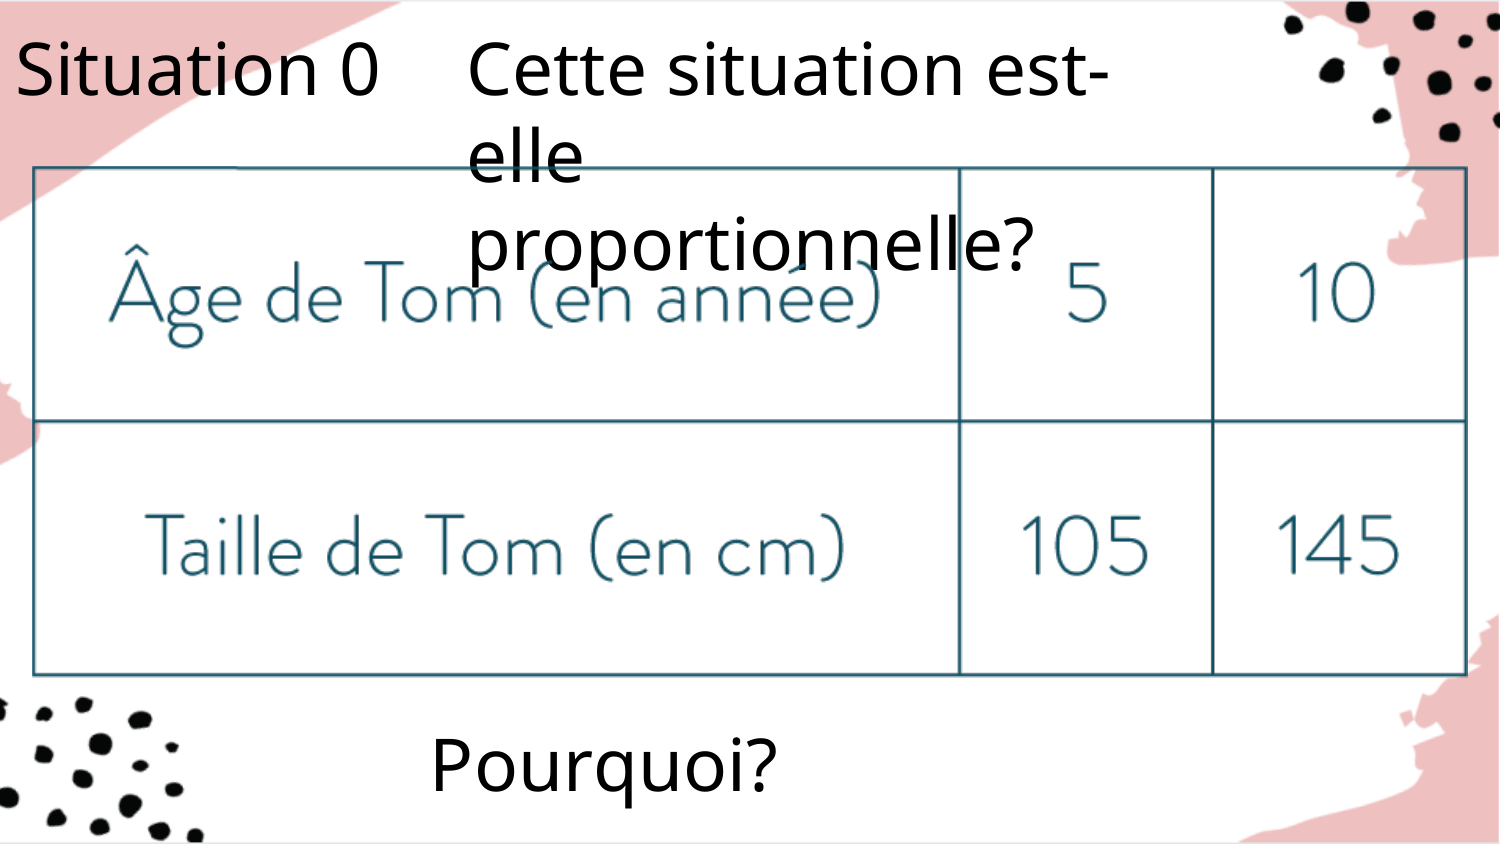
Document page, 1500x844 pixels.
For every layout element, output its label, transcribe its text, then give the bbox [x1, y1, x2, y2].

text_box Cette situation est-elle proportionnelle? [697, 7, 1148, 127]
text_box Pourquoi? [414, 703, 1112, 823]
picture [0, 0, 1500, 844]
text_box Situation 0 [0, 7, 697, 127]
